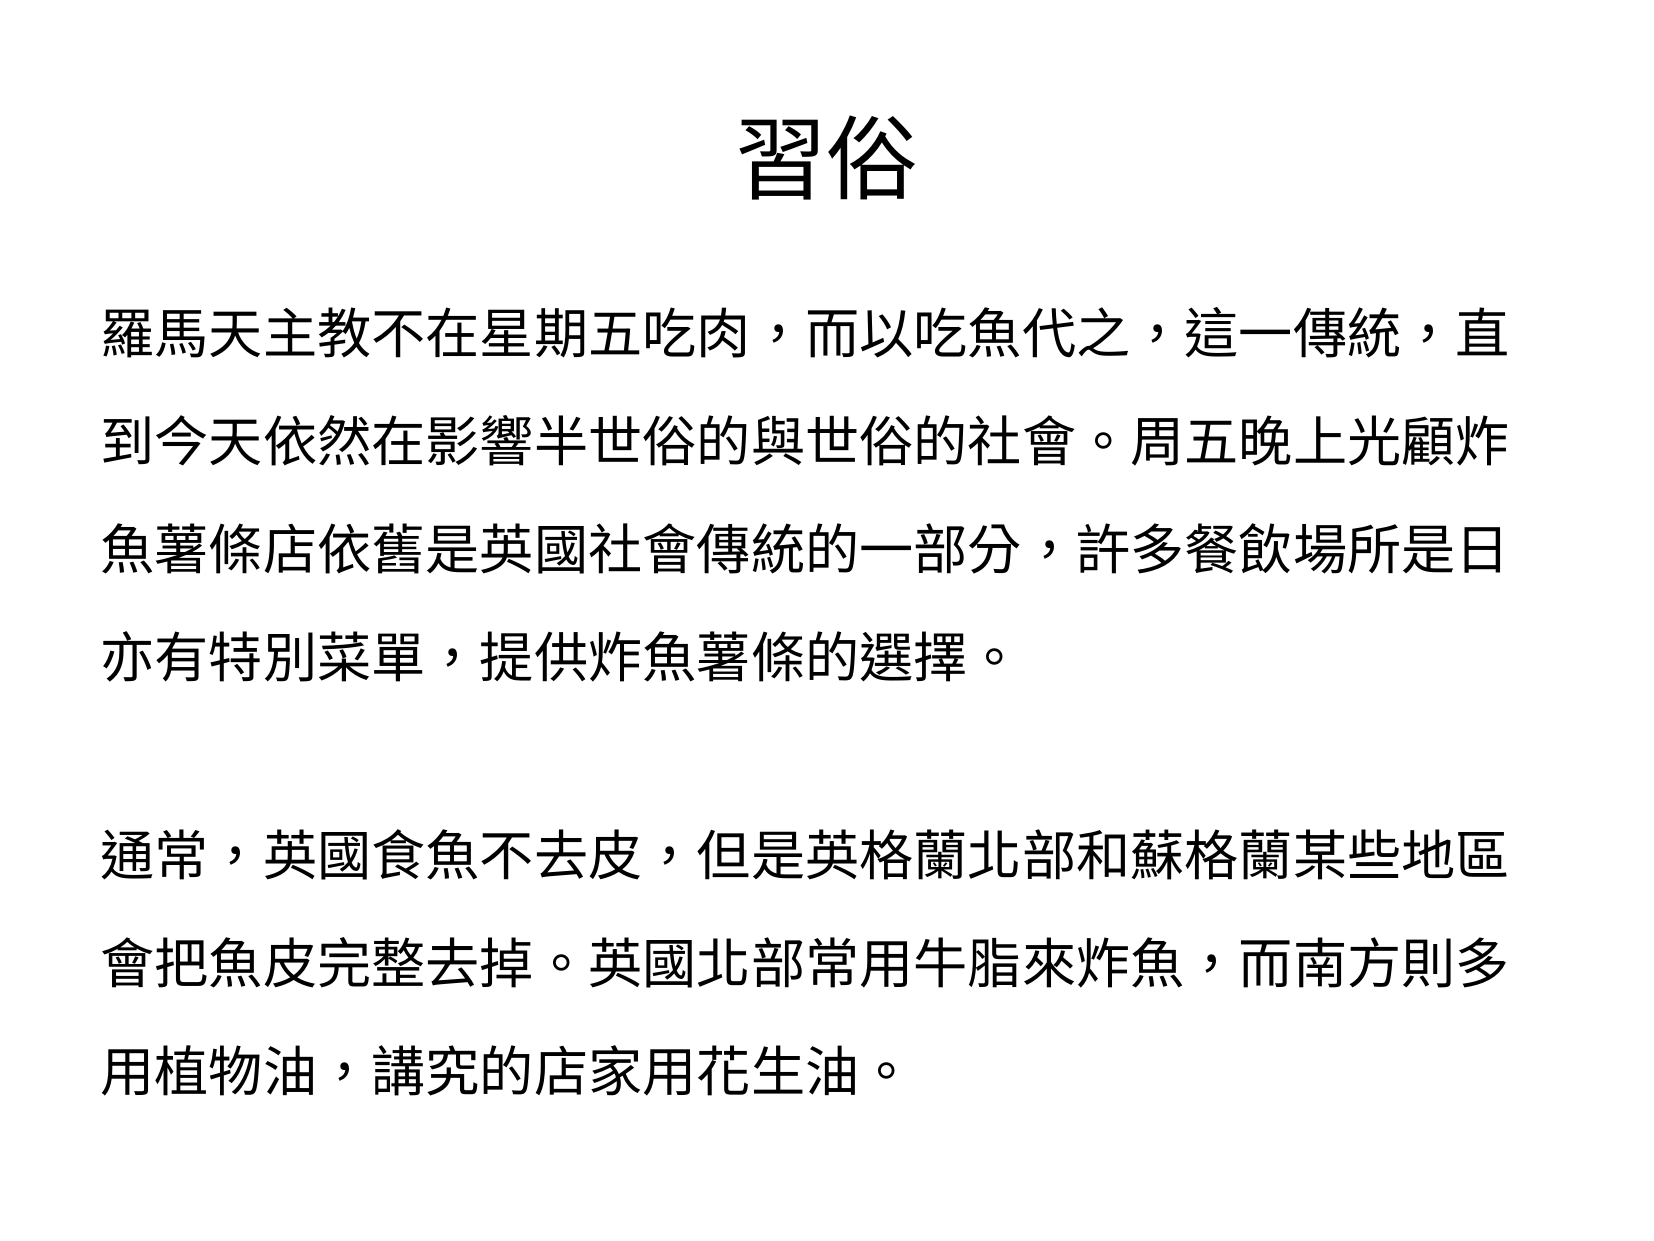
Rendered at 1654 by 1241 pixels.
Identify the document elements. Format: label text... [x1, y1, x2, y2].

list 羅馬天主教不在星期五吃肉，而以吃魚代之，這一傳統，直 到今天依然在影響半世俗的與世俗的社會。周五晚上光顧炸 魚薯條店依舊是英國社會傳統的一部分，許多餐飲場所是日 亦有特別菜單，提供炸魚薯條的選擇。 通常，英國食魚不去皮，但是英格蘭北部和蘇格蘭某些地區 會把魚皮完整去掉。英國北部常用牛脂來炸魚，而南方則多 用植物油，講究的店家用花生油。 [82, 290, 1571, 1182]
title 習俗 [82, 49, 1571, 257]
